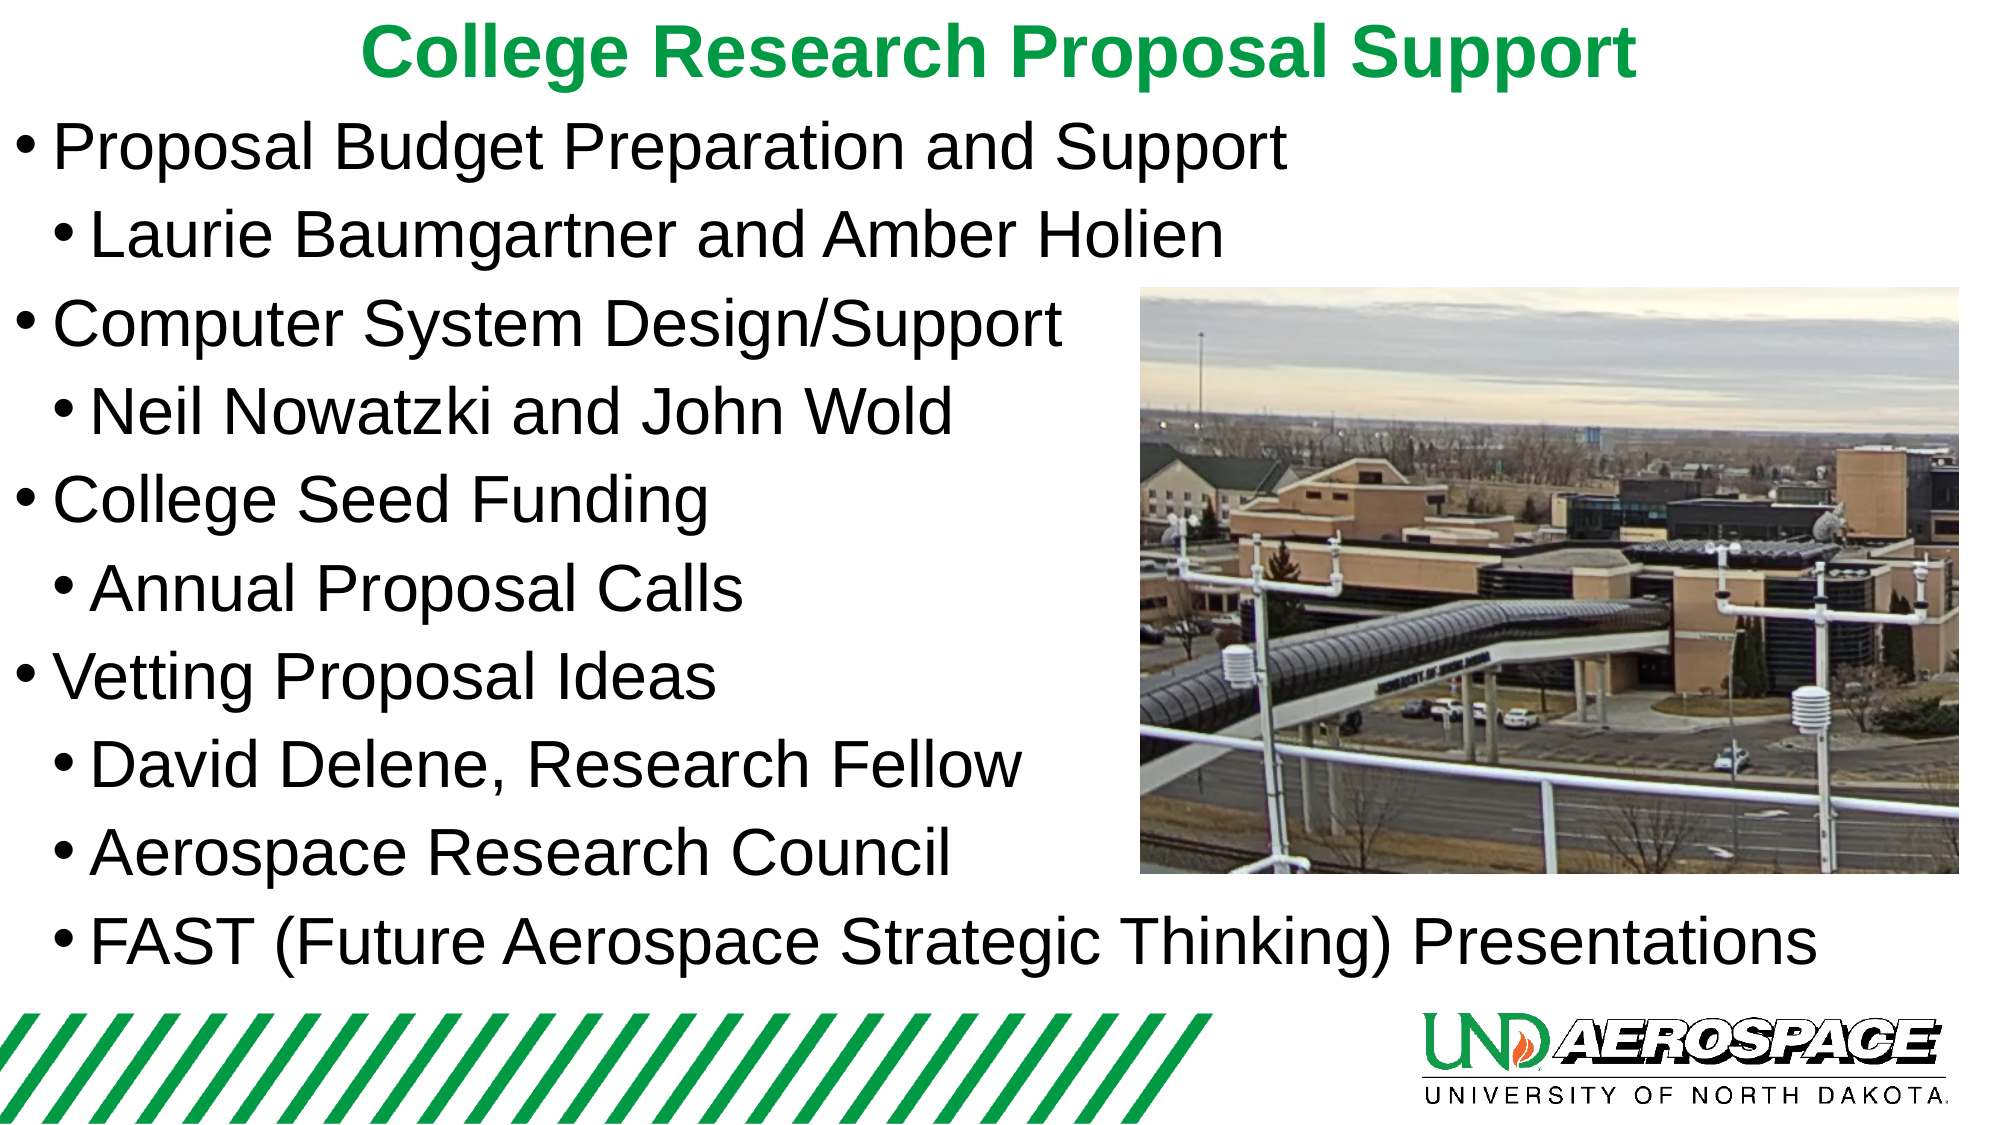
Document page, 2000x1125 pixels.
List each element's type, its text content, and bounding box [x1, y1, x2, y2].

picture [1422, 1013, 1948, 1104]
picture [0, 1013, 1213, 1124]
text_box College Research Proposal Support [0, 0, 2000, 96]
picture [1140, 287, 1959, 874]
text_box Proposal Budget Preparation and Support Laurie Baumgartner and Amber Holien Computer System Design/Support Neil Nowatzki and John Wold College Seed Funding Annual Proposal Calls Vetting Proposal Ideas David Delene, Research Fellow Aerospace Research Council FAST (Future Aerospace Strategic Thinking) Presentations [0, 96, 1844, 1004]
